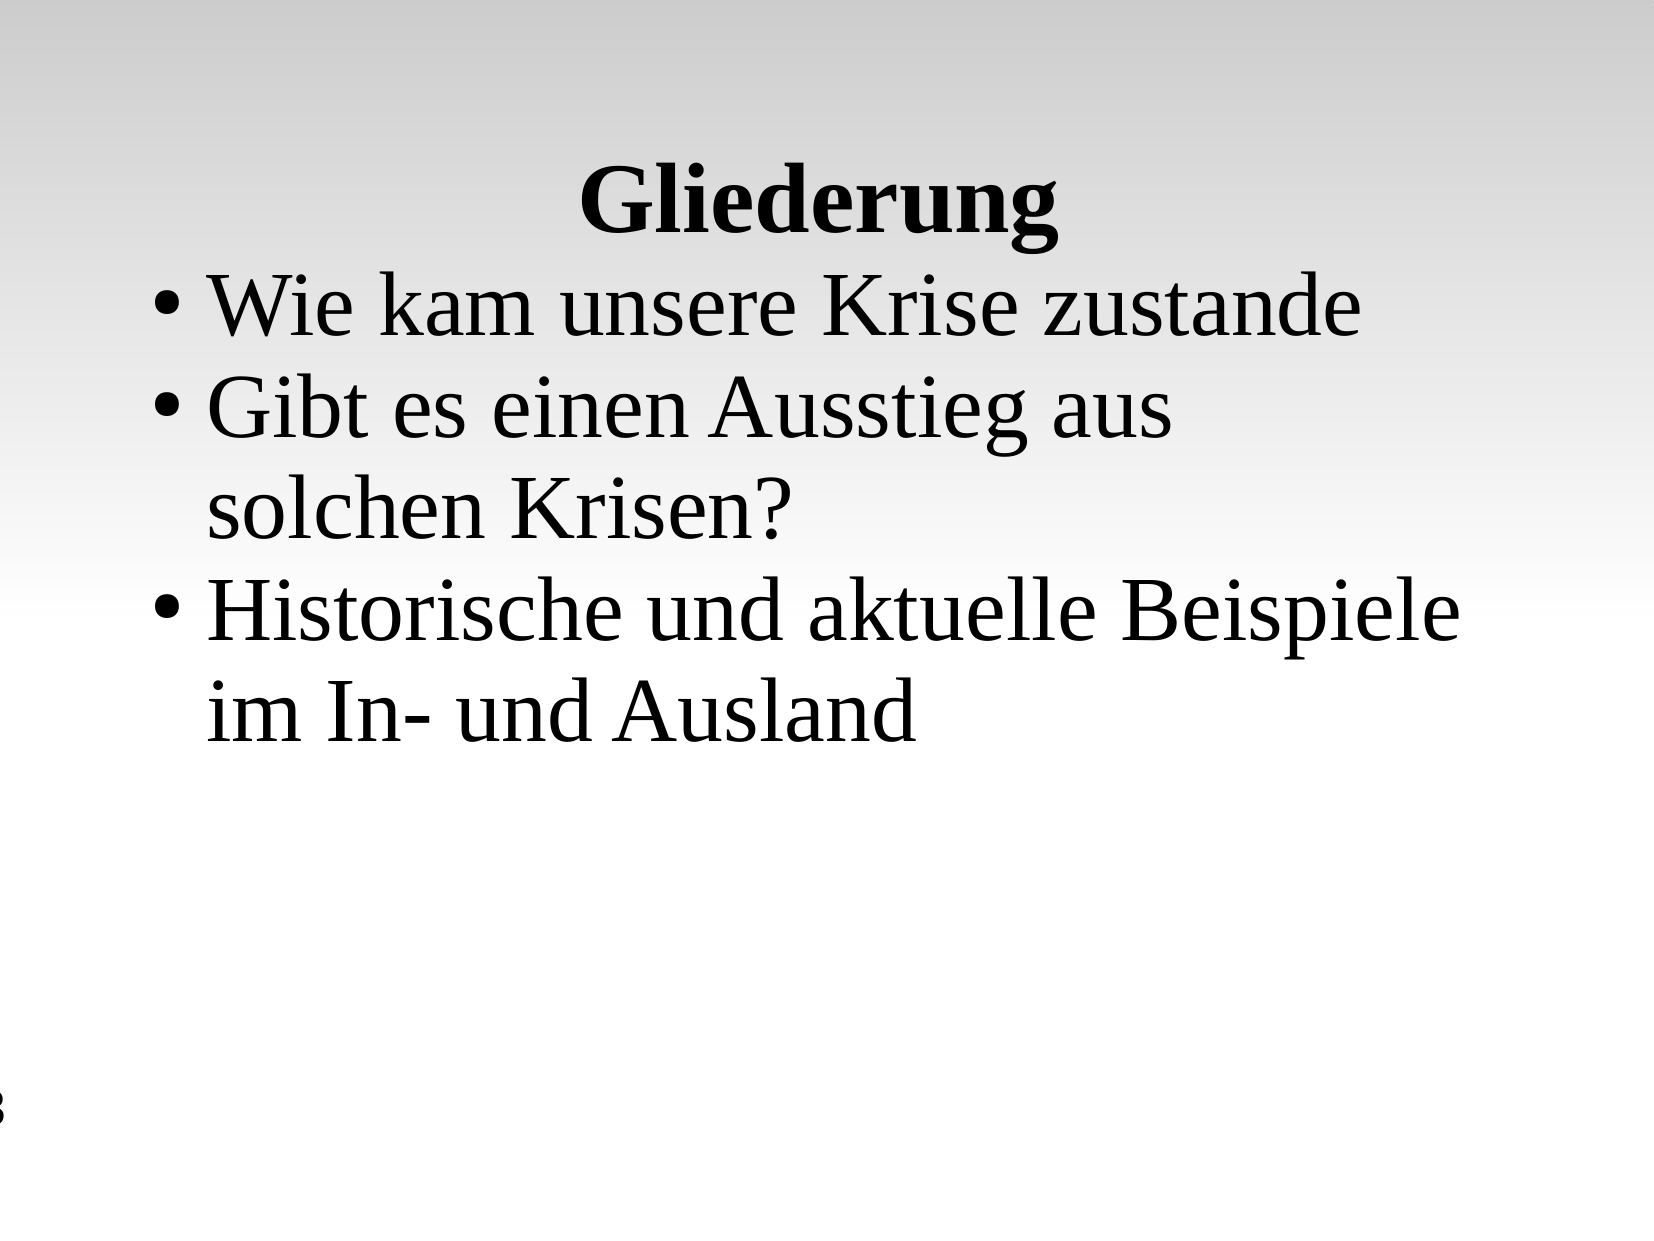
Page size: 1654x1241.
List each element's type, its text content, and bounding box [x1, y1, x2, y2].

text_box <Nummer> [0, 1072, 244, 1149]
text_box Gliederung Wie kam unsere Krise zustande Gibt es einen Ausstieg aus solchen Krisen? Historische und aktuelle Beispiele im In- und Ausland [135, 135, 1546, 837]
